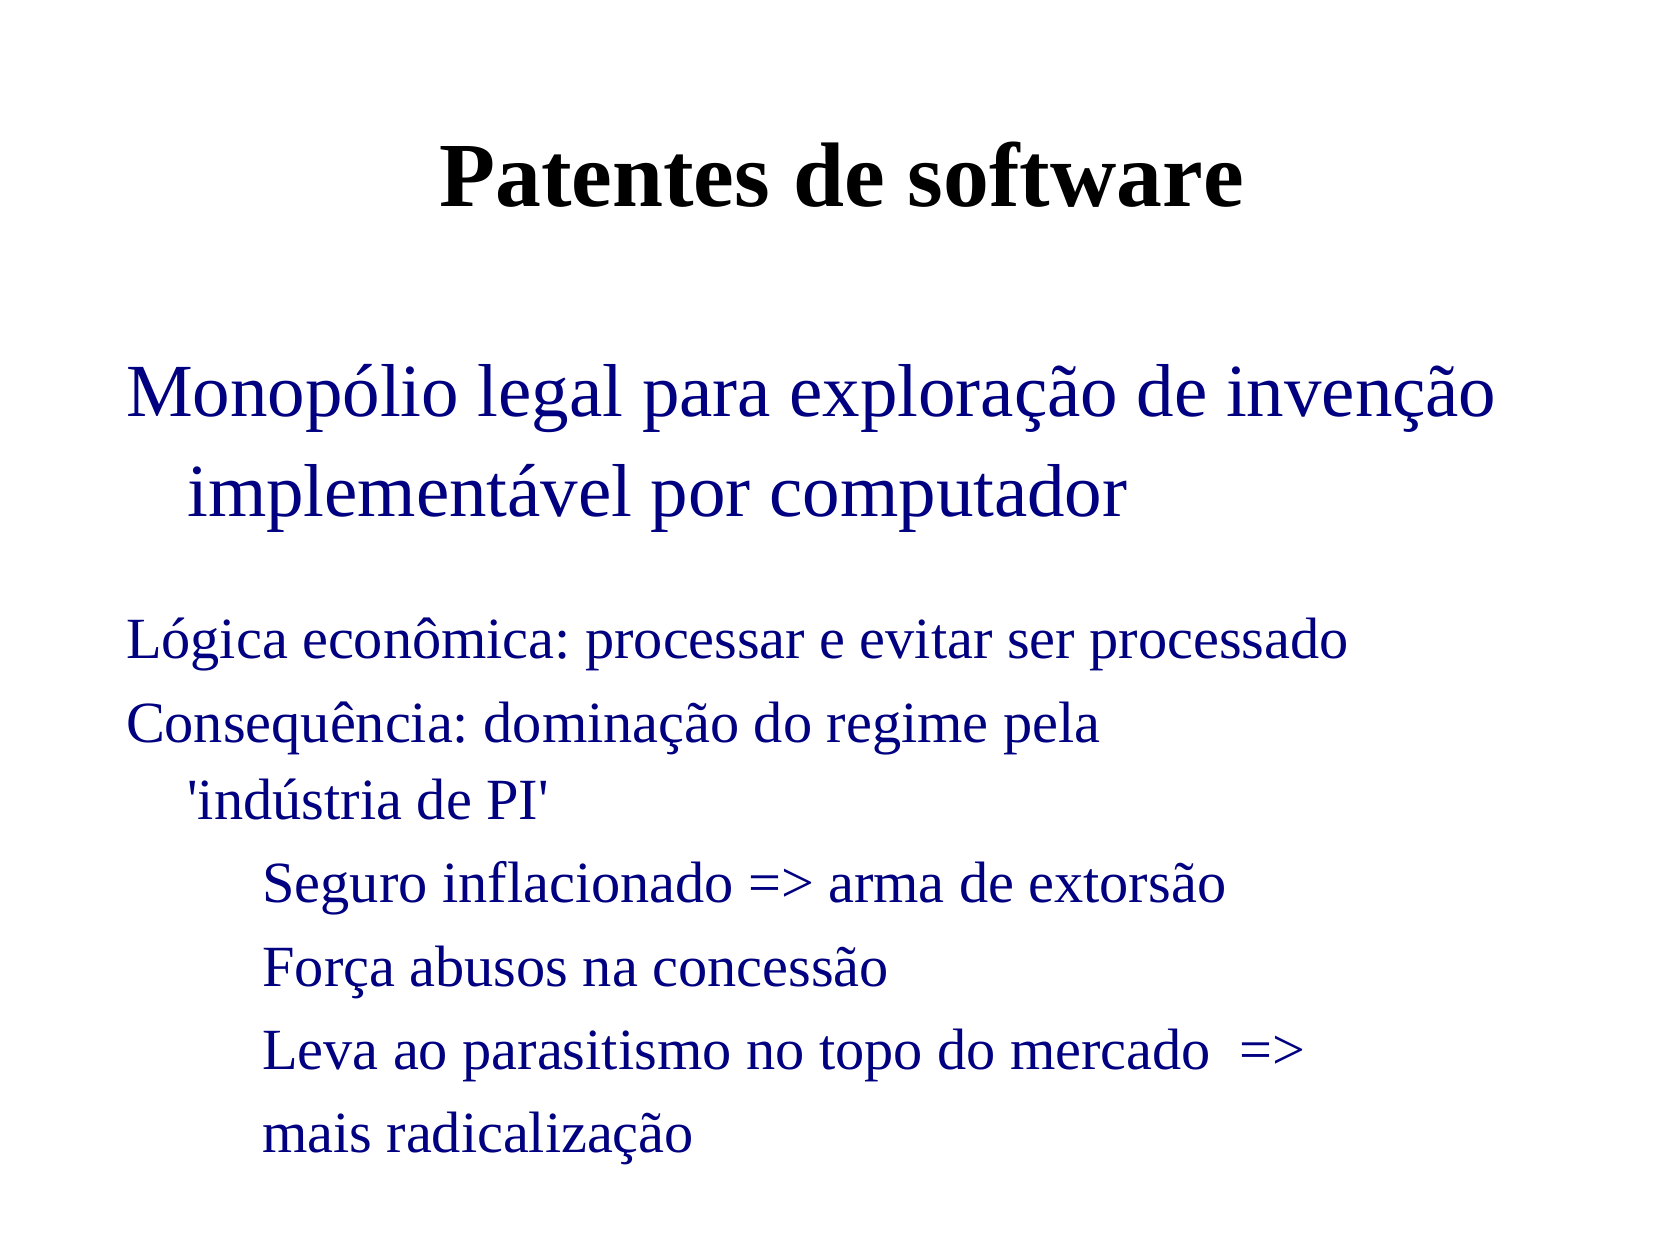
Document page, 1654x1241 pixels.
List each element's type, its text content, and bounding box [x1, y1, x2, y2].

title Patentes de software [204, 81, 1480, 269]
text_box Monopólio legal para exploração de invenção implementável por computador Lógica econômica: processar e evitar ser processado Consequência: dominação do regime pela 'indústria de PI' Seguro inflacionado => arma de extorsão Força abusos na concessão Leva ao parasitismo no topo do mercado => mais radicalização [125, 333, 1546, 1149]
